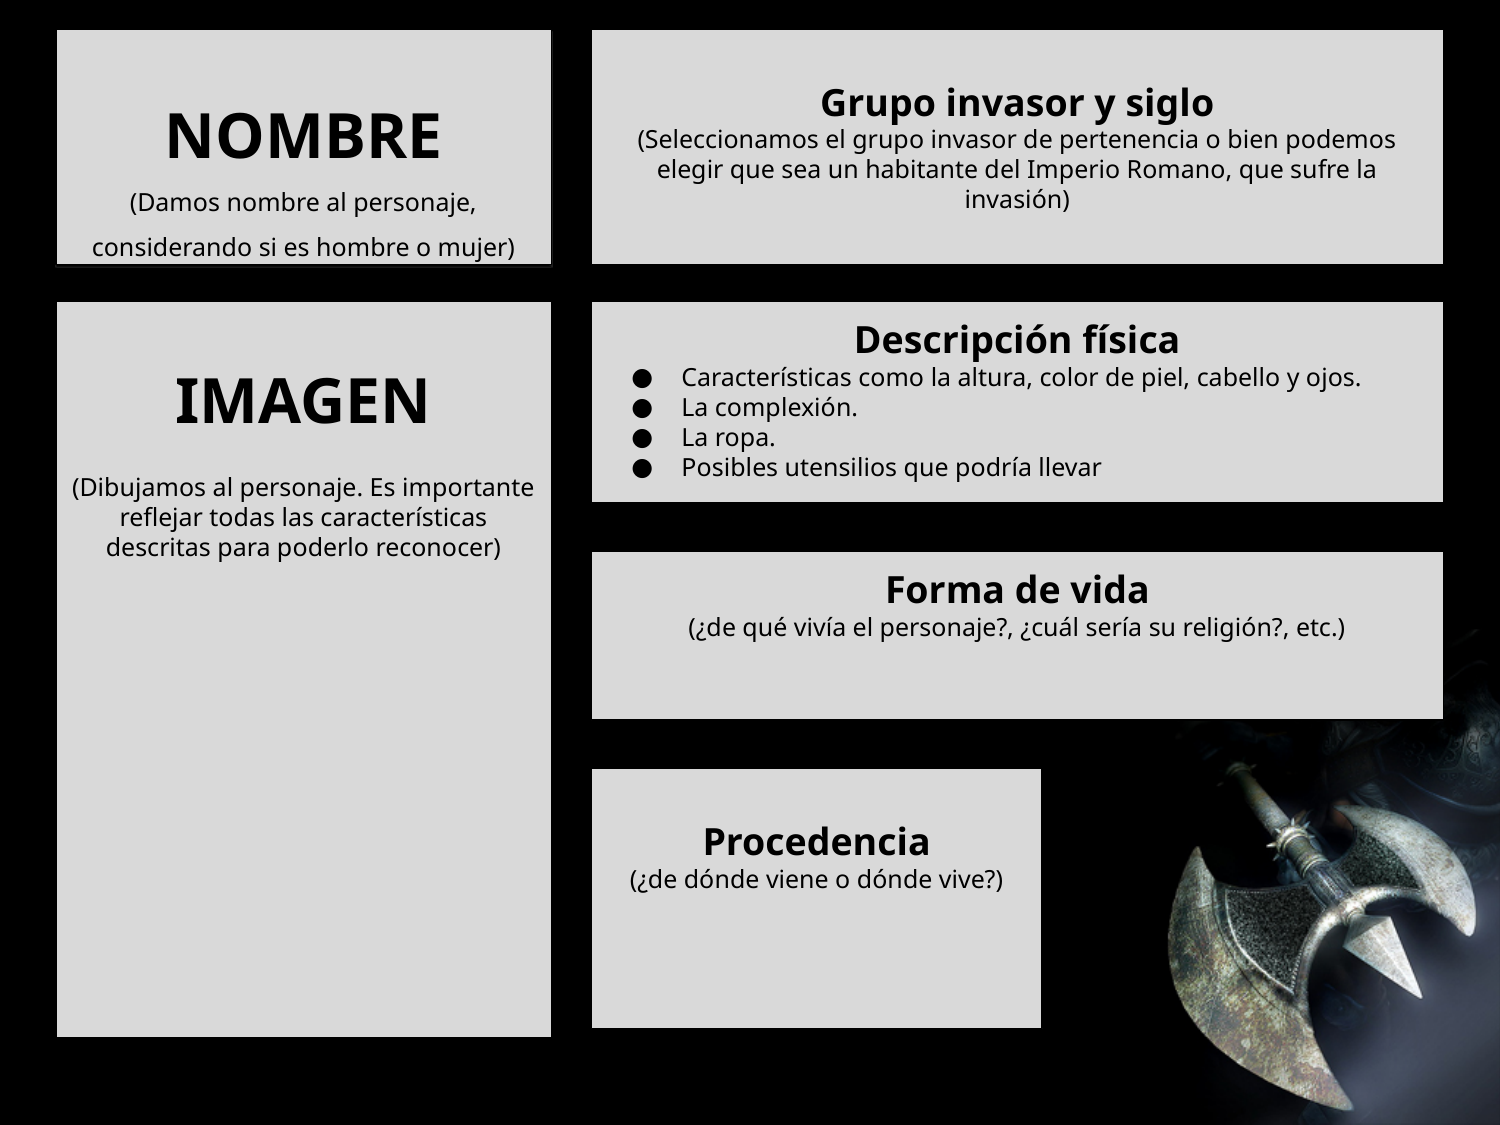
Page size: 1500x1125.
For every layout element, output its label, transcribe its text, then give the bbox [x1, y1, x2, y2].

text_box IMAGEN (Dibujamos al personaje. Es importante reflejar todas las características descritas para poderlo reconocer) [55, 301, 552, 1038]
text_box Grupo invasor y siglo (Seleccionamos el grupo invasor de pertenencia o bien podemos elegir que sea un habitante del Imperio Romano, que sufre la invasión) [591, 29, 1444, 265]
text_box NOMBRE (Damos nombre al personaje, considerando si es hombre o mujer) [55, 29, 552, 265]
text_box Descripción física Características como la altura, color de piel, cabello y ojos. La complexión. La ropa. Posibles utensilios que podría llevar [591, 301, 1444, 504]
text_box Procedencia (¿de dónde viene o dónde vive?) [591, 768, 1043, 1029]
text_box Forma de vida (¿de qué vivía el personaje?, ¿cuál sería su religión?, etc.) [591, 551, 1444, 721]
picture [0, 0, 1500, 1125]
